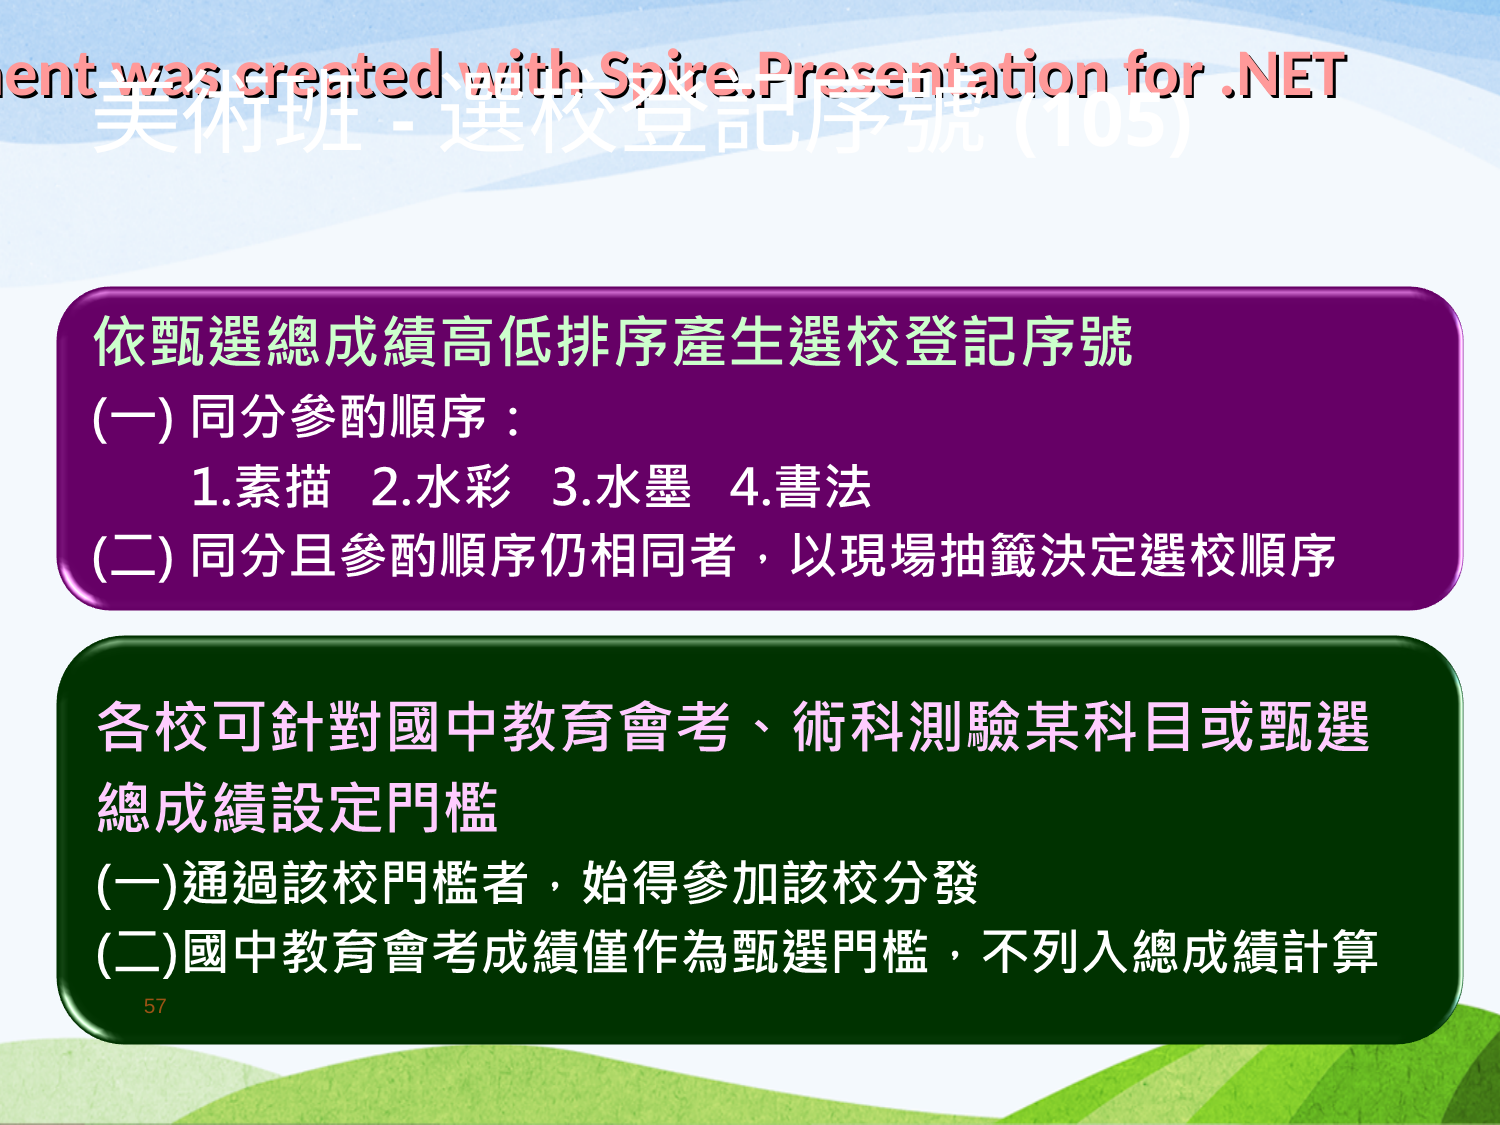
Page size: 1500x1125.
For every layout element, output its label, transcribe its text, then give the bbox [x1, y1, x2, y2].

text_box 57 [129, 987, 223, 1025]
title 美術班-選校登記序號(105) [75, 43, 1425, 184]
picture [0, 0, 1500, 1125]
